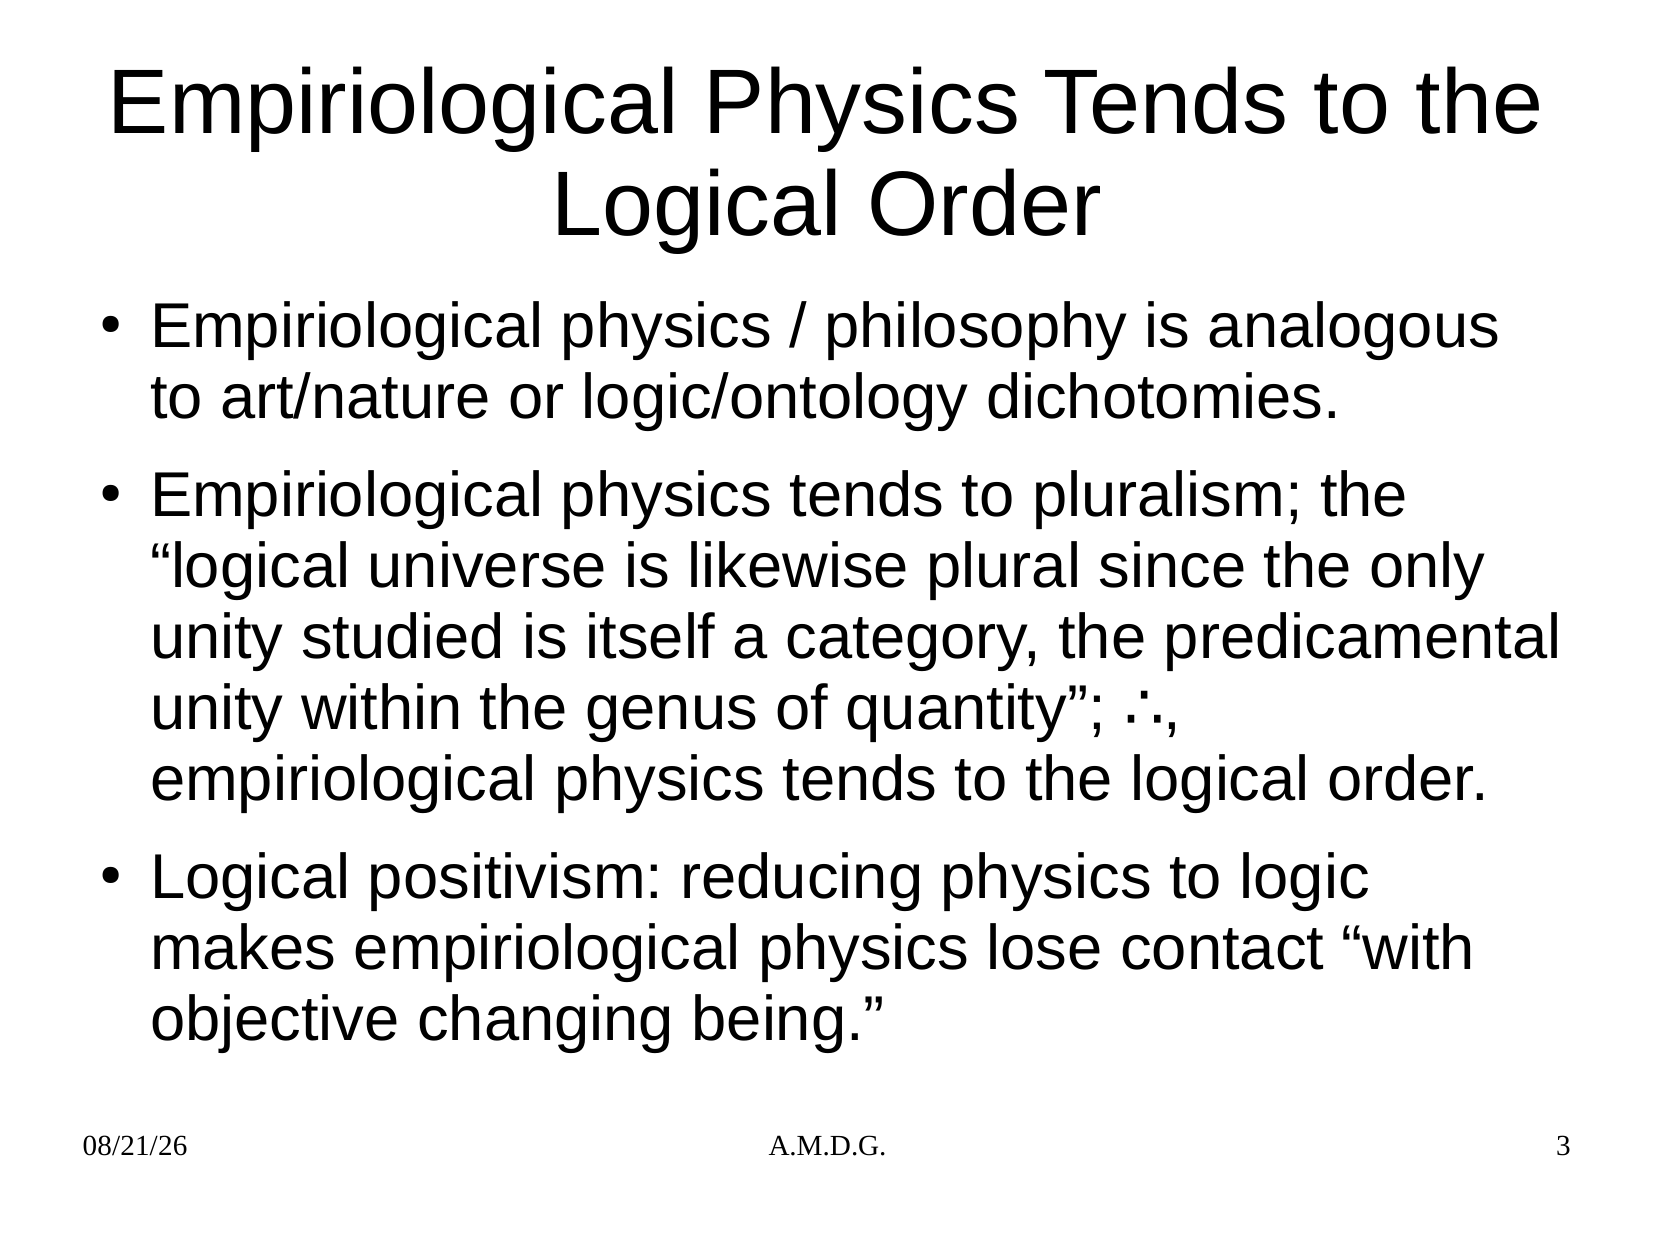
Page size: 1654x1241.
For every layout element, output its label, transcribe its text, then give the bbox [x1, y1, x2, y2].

list Empiriological physics / philosophy is analogous to art/nature or logic/ontology dichotomies. Empiriological physics tends to pluralism; the “logical universe is likewise plural since the only unity studied is itself a category, the predicamental unity within the genus of quantity”; ∴, empiriological physics tends to the logical order. Logical positivism: reducing physics to logic makes empiriological physics lose contact “with objective changing being.” [82, 290, 1571, 1109]
title Empiriological Physics Tends to the Logical Order [82, 49, 1571, 257]
